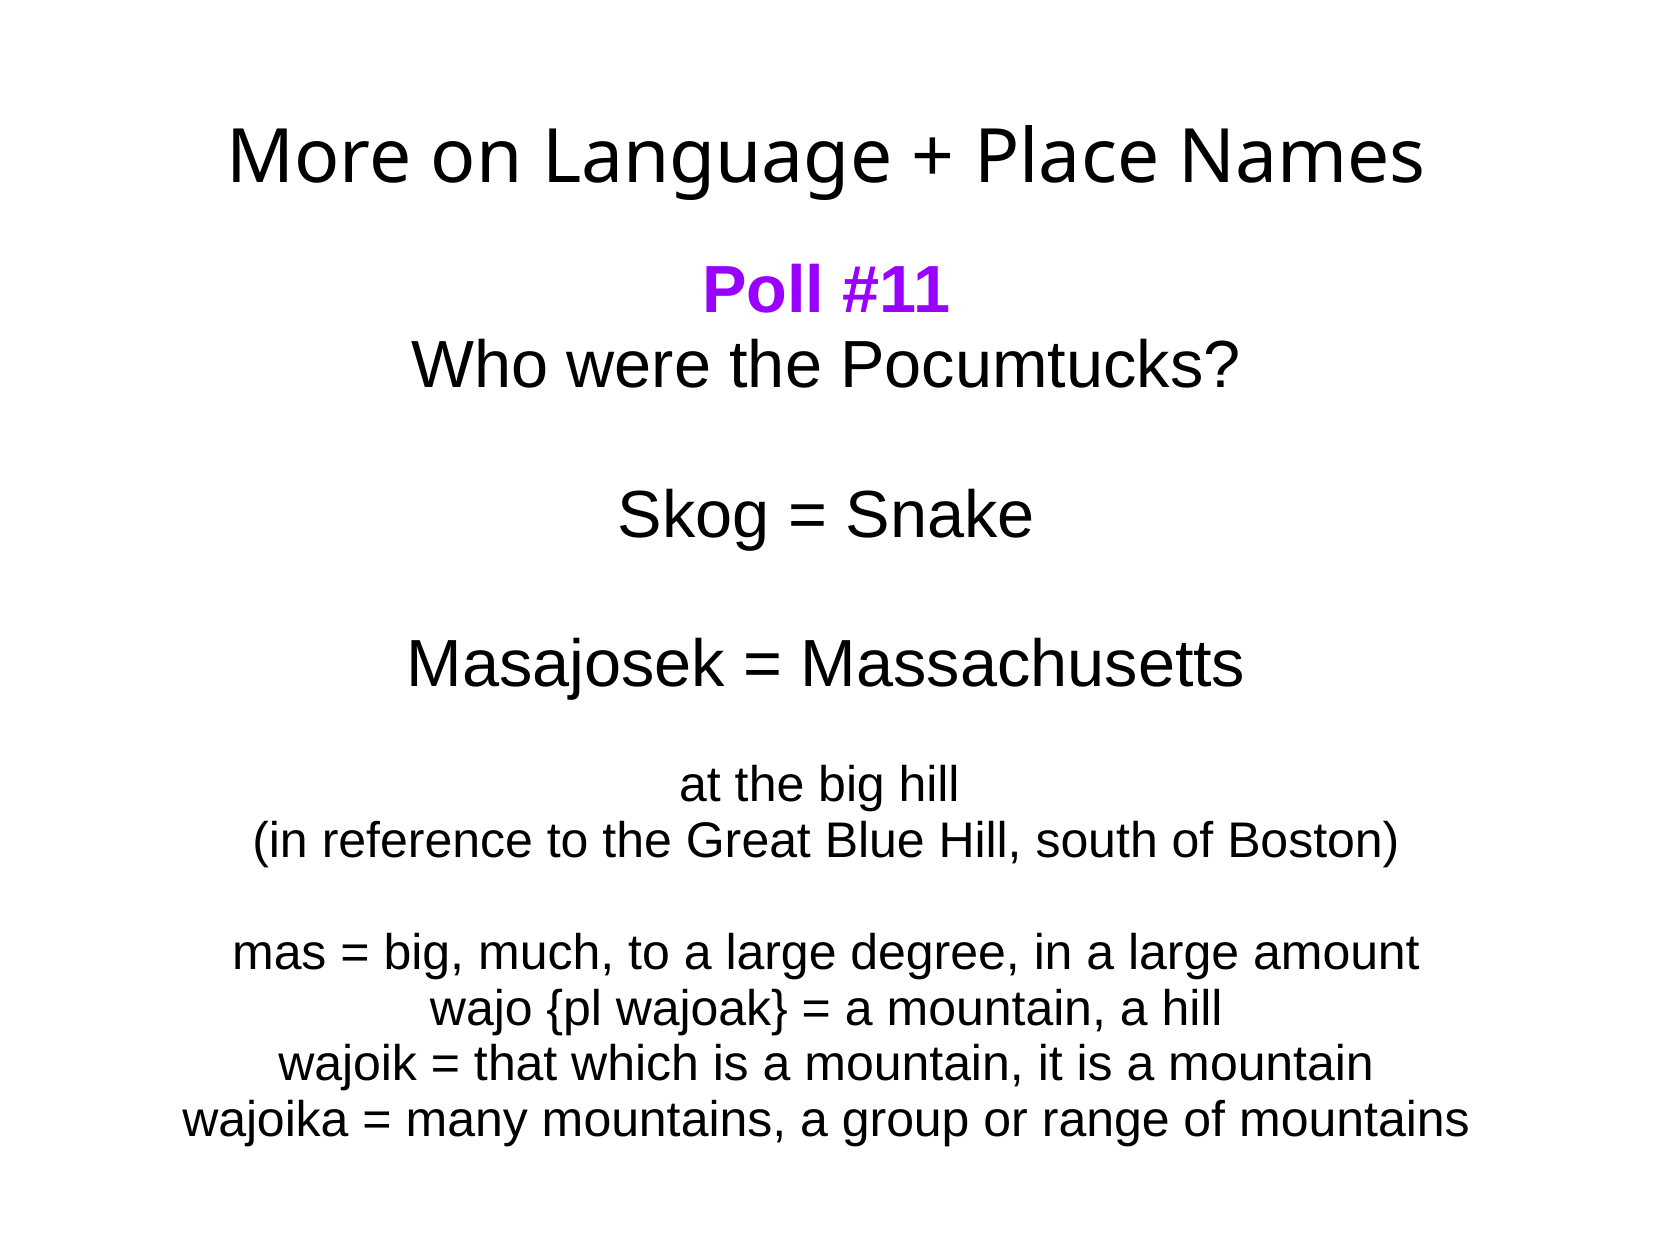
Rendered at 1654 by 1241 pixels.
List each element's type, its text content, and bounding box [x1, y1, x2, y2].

subtitle Poll #11 Who were the Pocumtucks? Skog = Snake Masajosek = Massachusetts at the big hill (in reference to the Great Blue Hill, south of Boston) mas = big, much, to a large degree, in a large amount wajo {pl wajoak} = a mountain, a hill wajoik = that which is a mountain, it is a mountain wajoika = many mountains, a group or range of mountains [82, 252, 1571, 1147]
title More on Language + Place Names [82, 49, 1571, 252]
